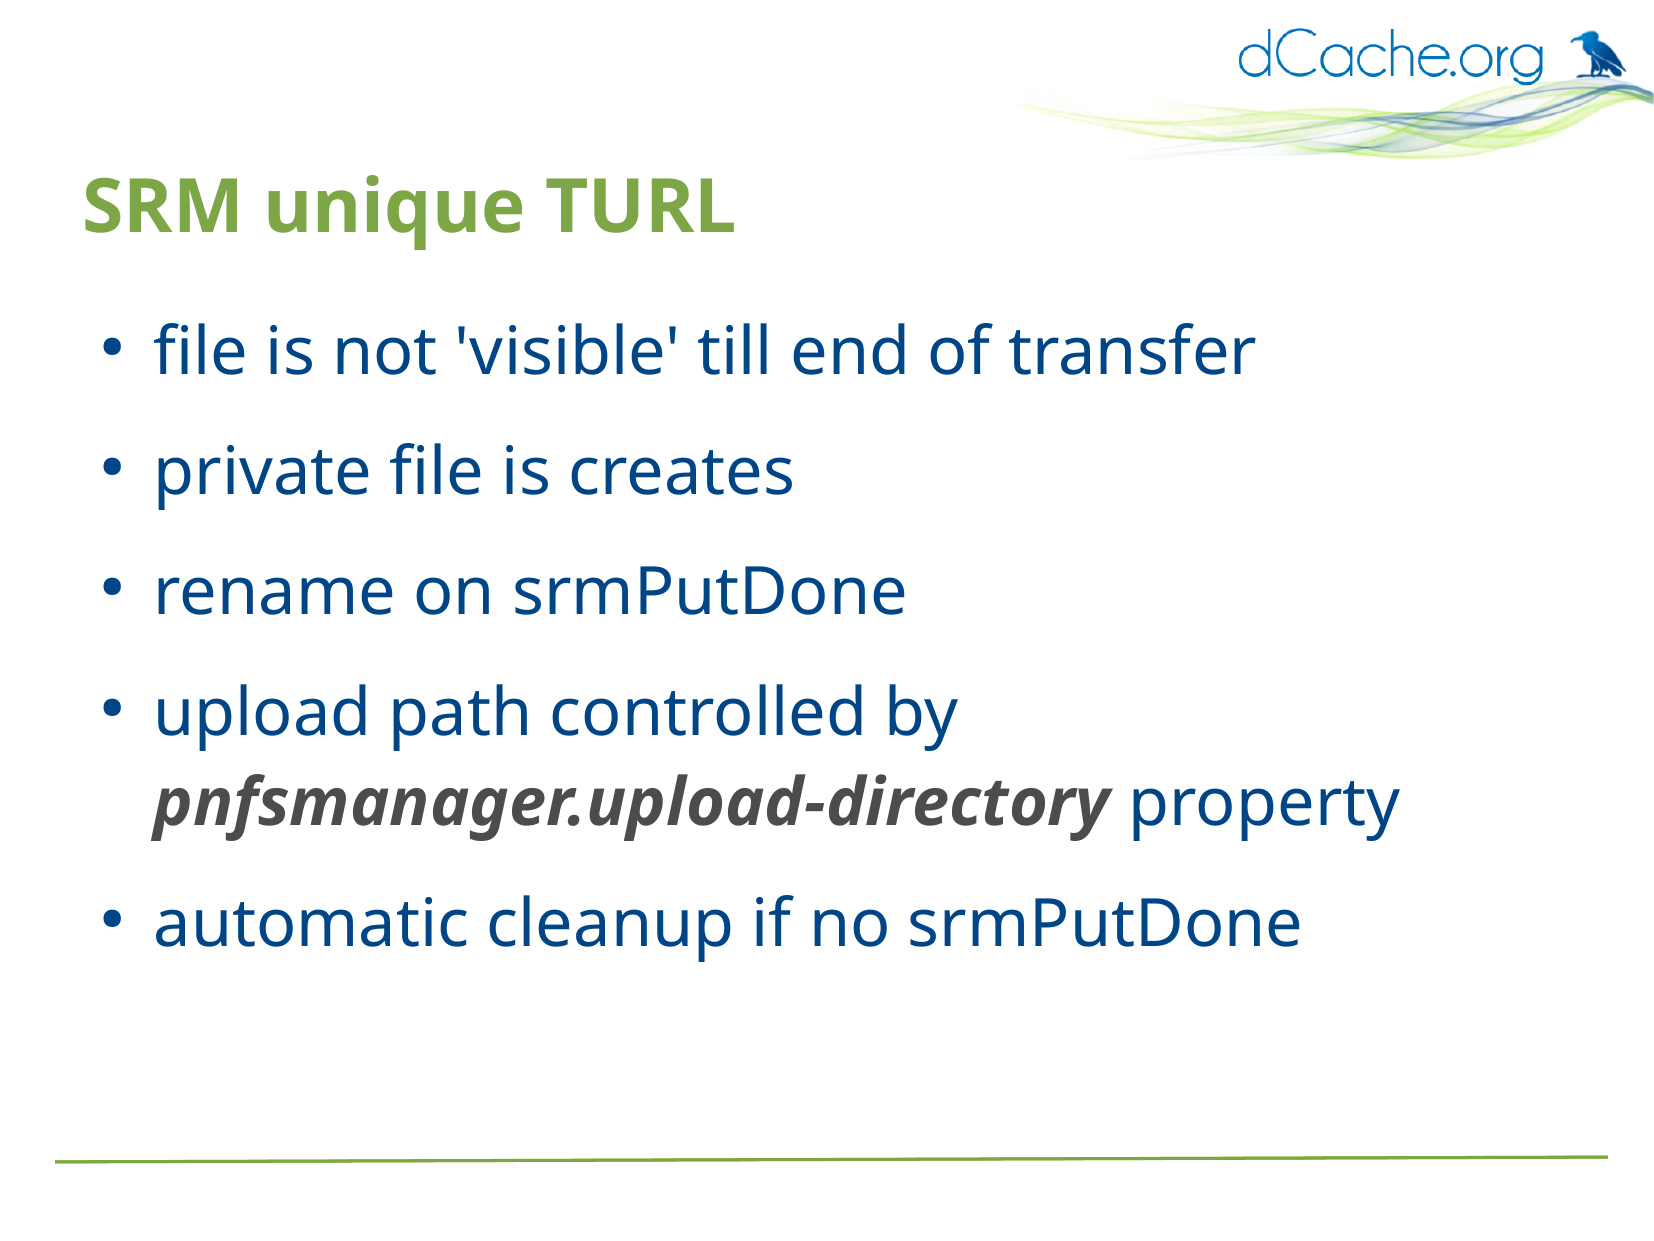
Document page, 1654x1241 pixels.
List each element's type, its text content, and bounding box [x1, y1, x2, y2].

title SRM unique TURL [82, 155, 1605, 252]
picture [956, 16, 1654, 169]
list file is not 'visible' till end of transfer private file is creates rename on srmPutDone upload path controlled by pnfsmanager.upload-directory property automatic cleanup if no srmPutDone [82, 302, 1571, 1023]
